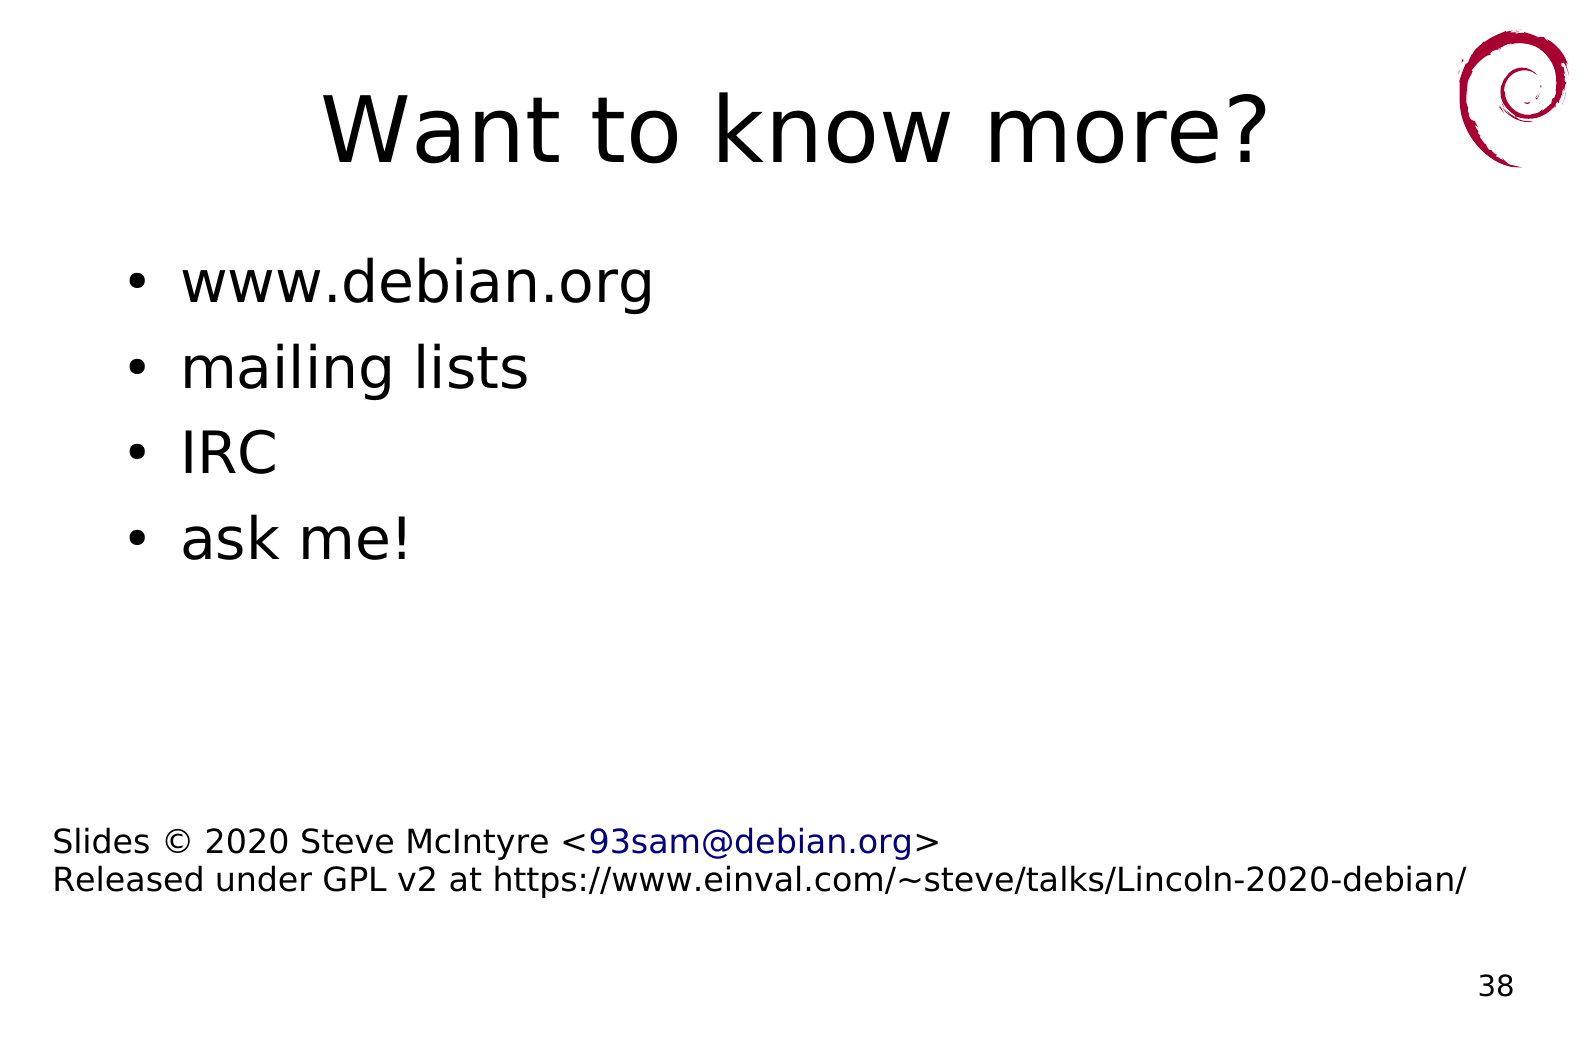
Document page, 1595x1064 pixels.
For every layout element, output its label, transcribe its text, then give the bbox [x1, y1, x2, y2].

text_box Slides © 2020 Steve McIntyre <93sam@debian.org> Released under GPL v2 at https://www.einval.com/~steve/talks/Lincoln-2020-debian/ [37, 815, 1538, 946]
list www.debian.org mailing lists IRC ask me! [79, 248, 1515, 609]
title Want to know more? [79, 42, 1515, 220]
